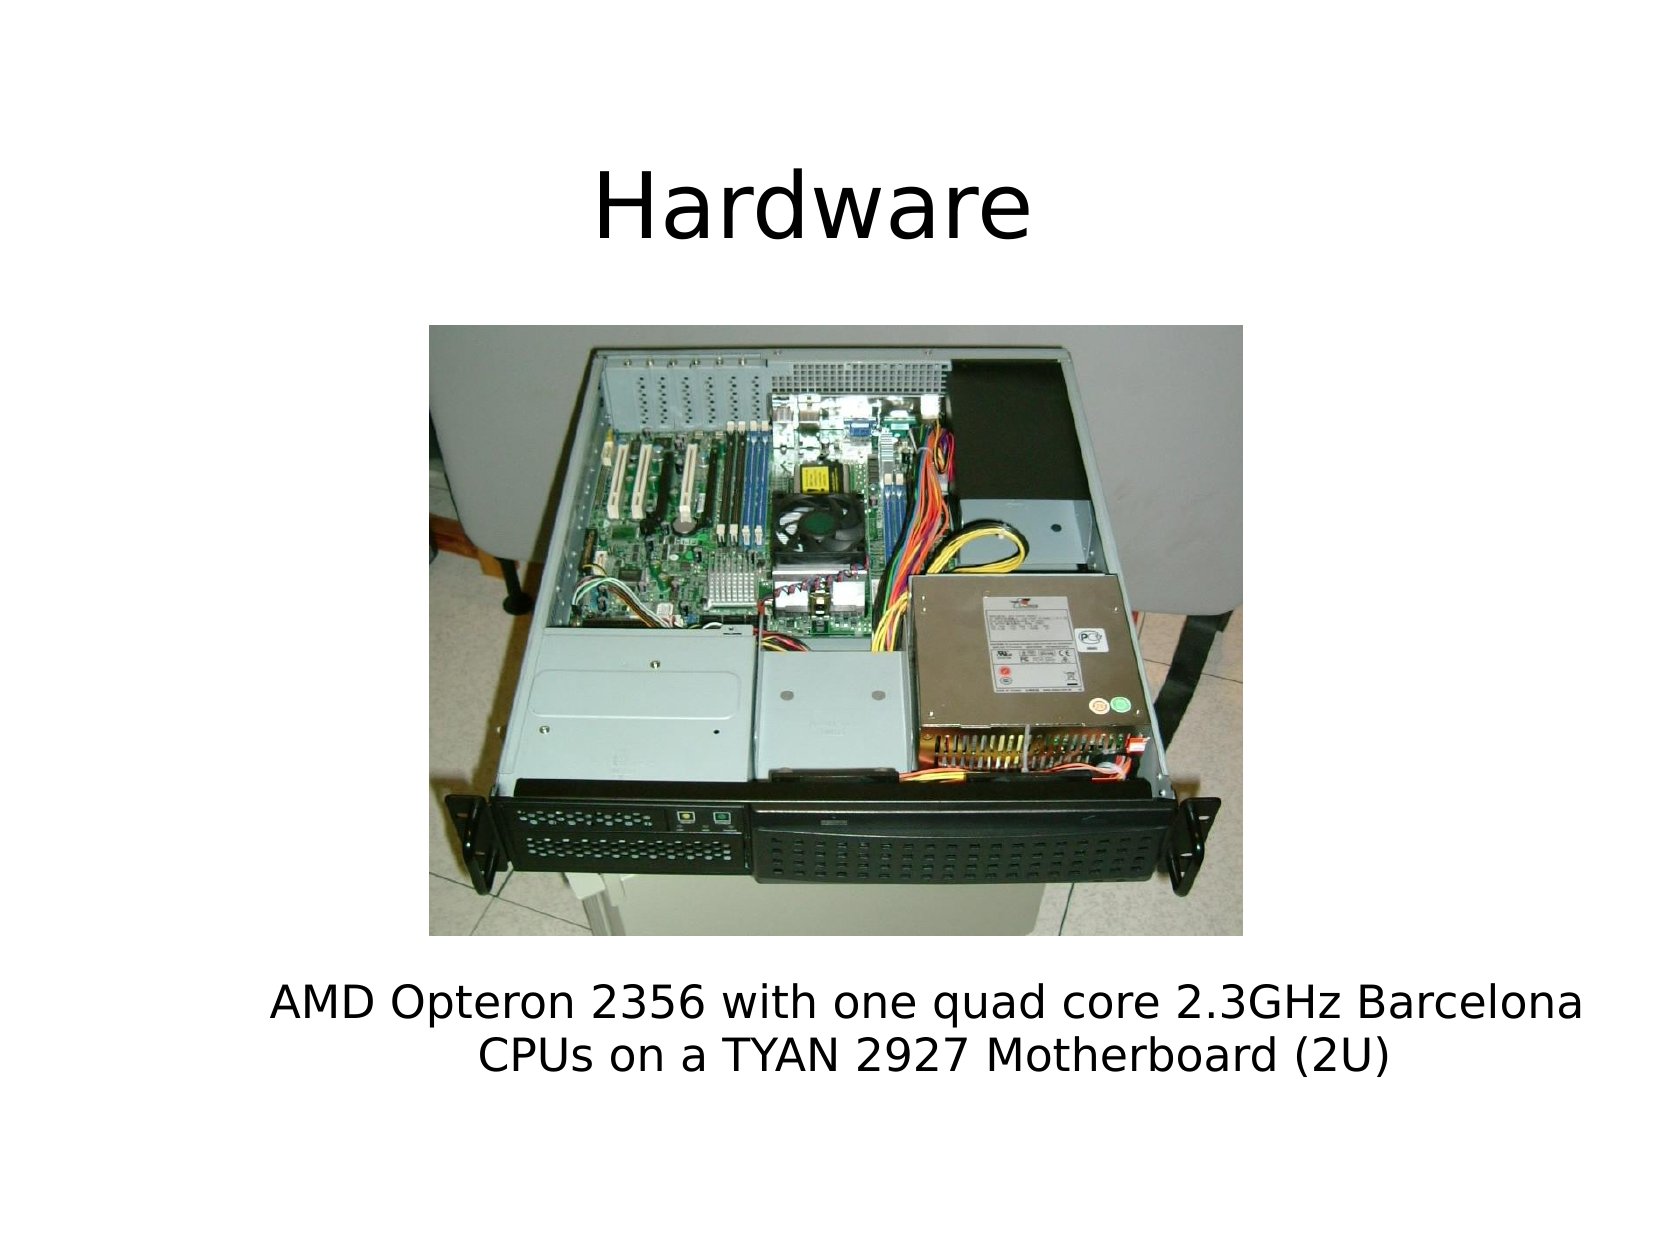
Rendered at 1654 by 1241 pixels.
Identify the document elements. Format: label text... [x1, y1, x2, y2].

title Hardware [121, 102, 1534, 311]
text_box AMD Opteron 2356 with one quad core 2.3GHz Barcelona CPUs on a TYAN 2927 Motherboard (2U) [183, 968, 1562, 1090]
picture [429, 325, 1243, 936]
